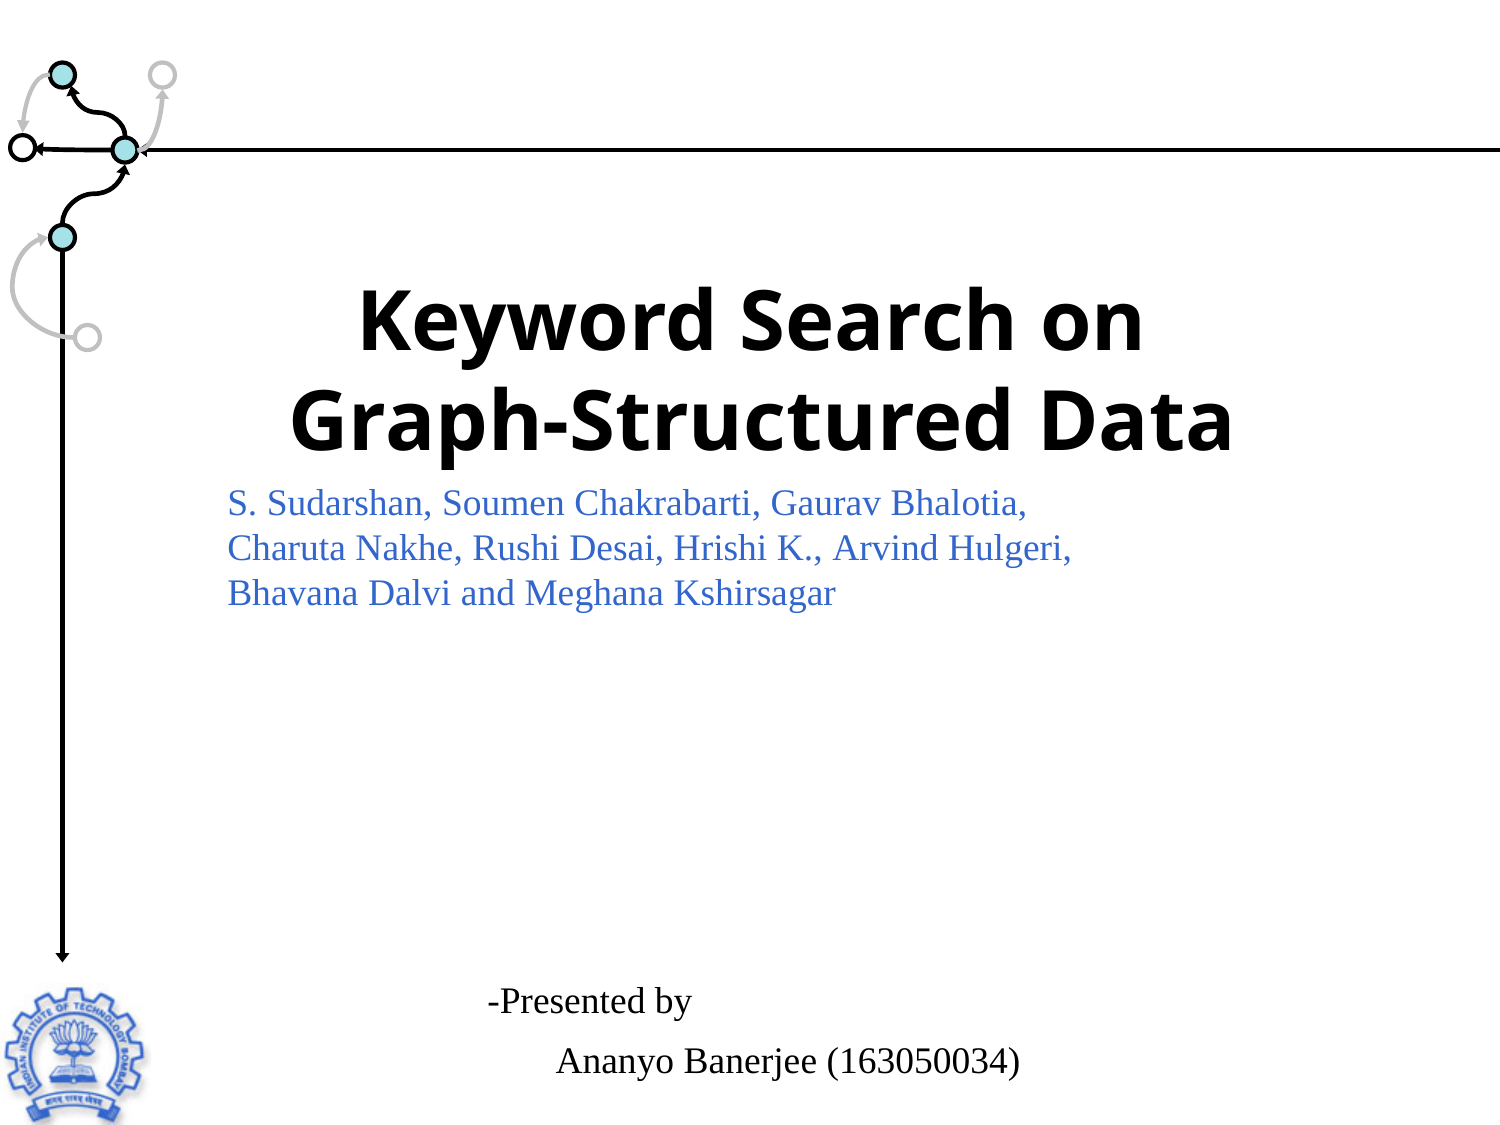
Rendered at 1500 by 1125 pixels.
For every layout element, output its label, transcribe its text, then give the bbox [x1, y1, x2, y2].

picture [0, 983, 151, 1125]
text_box -Presented by [472, 968, 709, 1029]
title Keyword Search on Graph-Structured Data [87, 200, 1438, 475]
text_box Ananyo Banerjee (163050034) [540, 1028, 1134, 1089]
text_box S. Sudarshan, Soumen Chakrabarti, Gaurav Bhalotia, Charuta Nakhe, Rushi Desai, Hrishi K., Arvind Hulgeri, Bhavana Dalvi and Meghana Kshirsagar [212, 425, 1098, 621]
